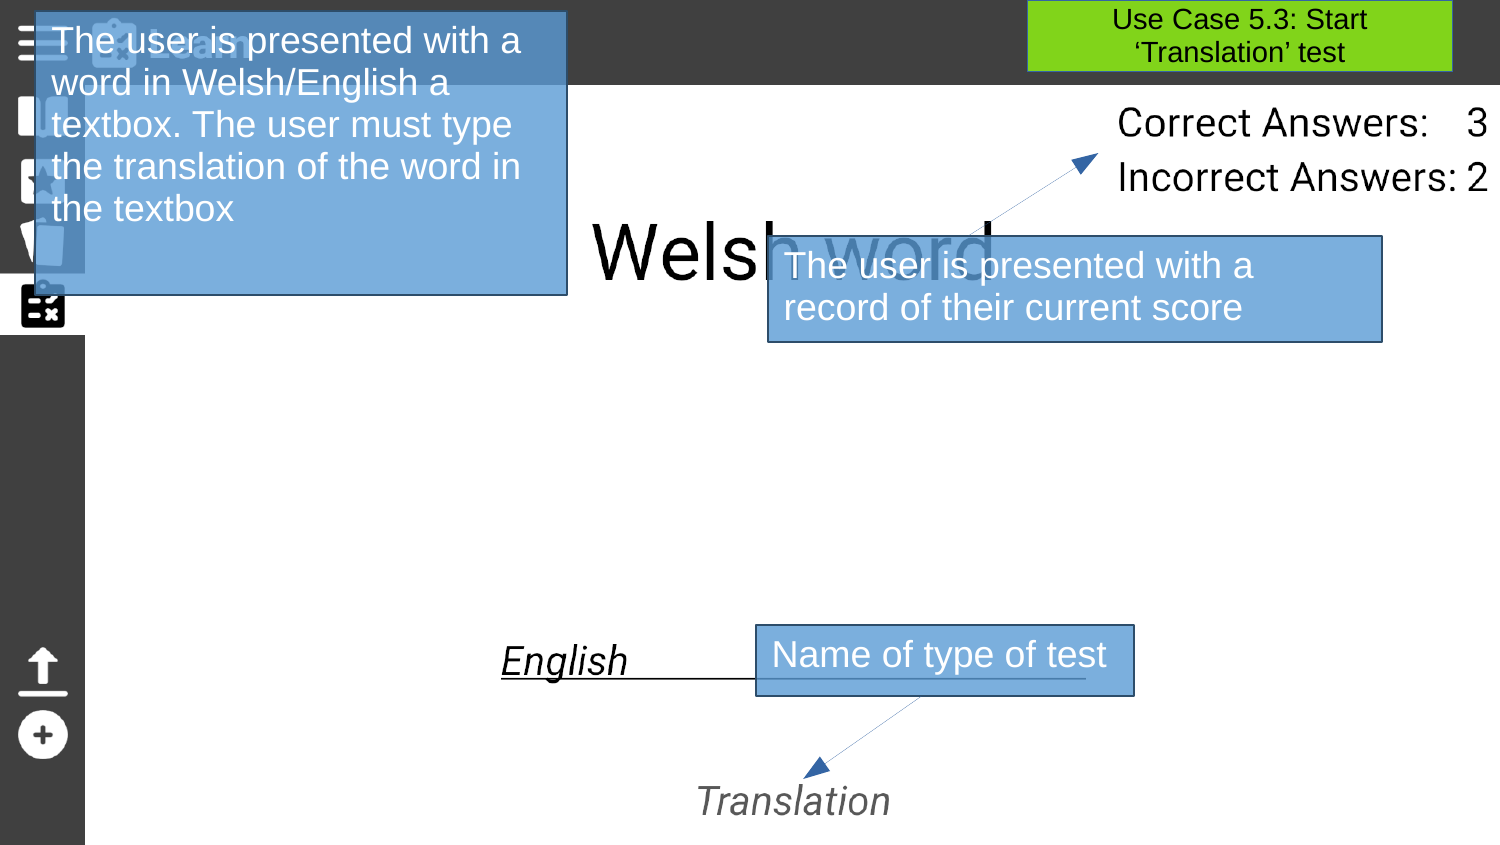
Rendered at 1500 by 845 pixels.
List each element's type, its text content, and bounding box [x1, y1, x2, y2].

picture [0, 0, 1500, 845]
text_box The user is presented with a record of their current score [767, 235, 1382, 342]
text_box The user is presented with a word in Welsh/English a textbox. The user must type the translation of the word in the textbox [35, 11, 568, 295]
text_box Name of type of test [755, 625, 1134, 697]
text_box Use Case 5.3: Start ‘Translation’ test [1027, 0, 1453, 72]
